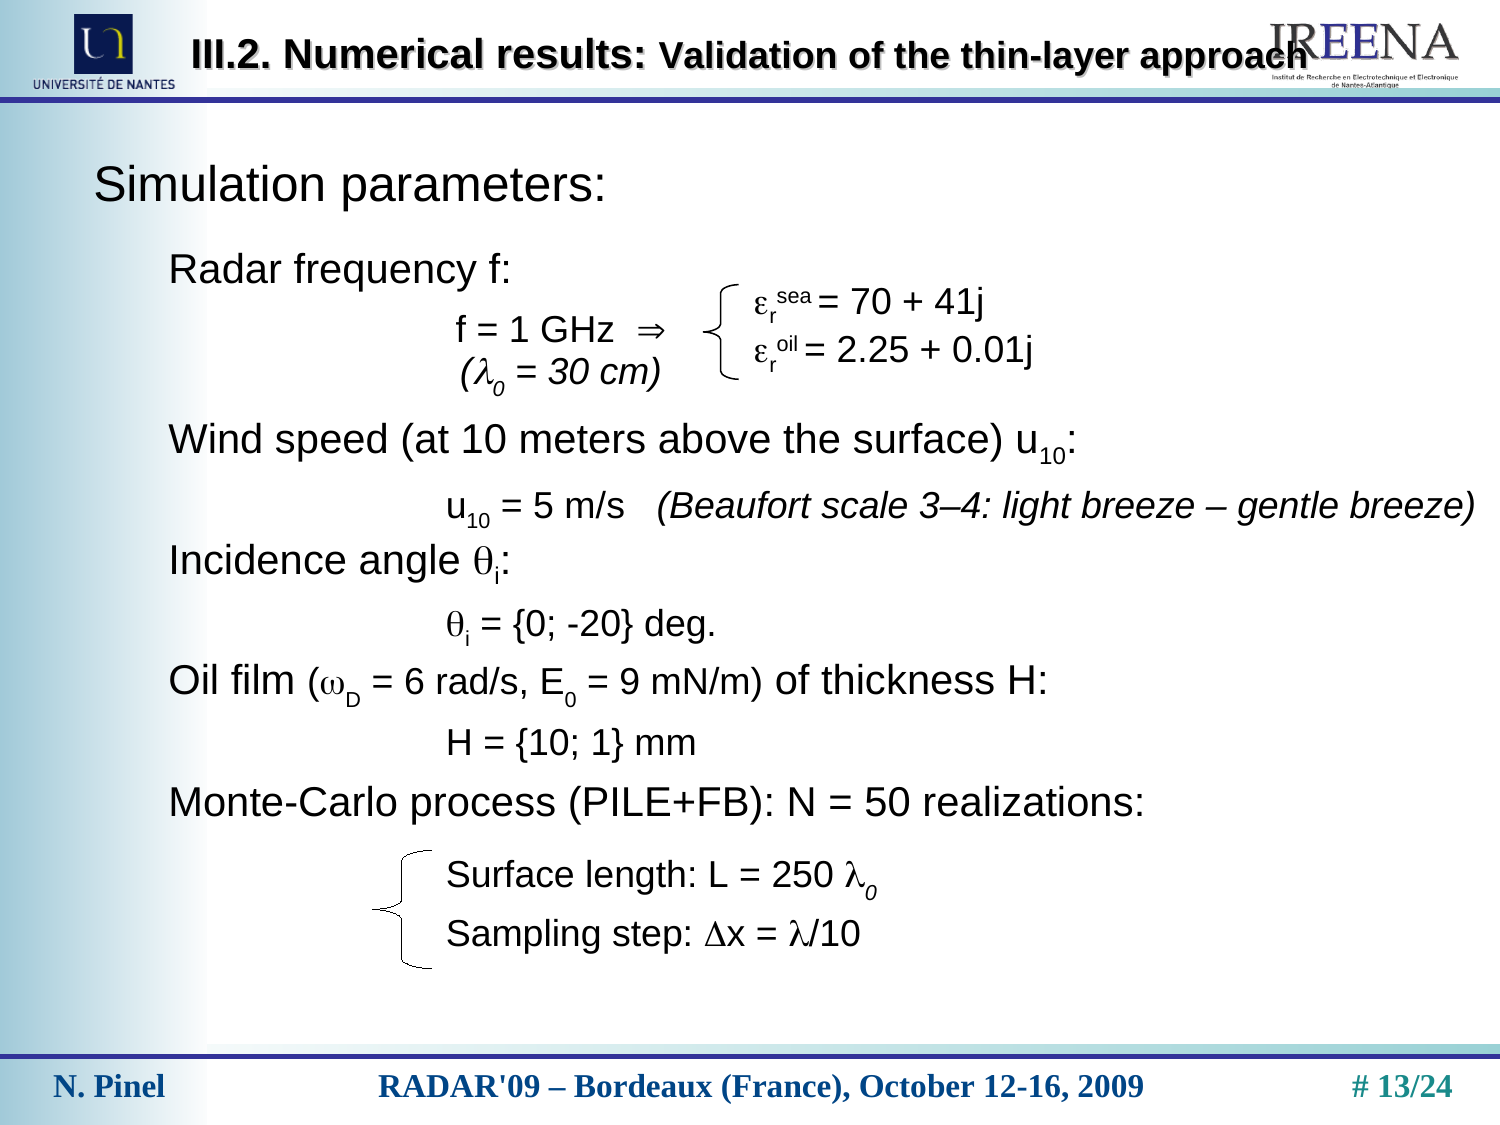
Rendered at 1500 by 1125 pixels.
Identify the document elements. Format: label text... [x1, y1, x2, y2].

title III.2. Numerical results: Validation of the thin-layer approach [75, 23, 1426, 103]
text_box rsea = 70 + 41j roil = 2.25 + 0.01j [738, 272, 1212, 385]
text_box Surface length: L = 250 0 [430, 846, 904, 904]
text_box f = 1 GHz  (l0 = 30 cm) [419, 300, 703, 410]
text_box i = {0; -20} deg. [430, 595, 793, 659]
text_box H = {10; 1} mm [430, 713, 715, 771]
picture [29, 14, 178, 95]
text_box Sampling step: x = /10 [430, 904, 904, 963]
list Simulation parameters: Radar frequency f: Wind speed (at 10 meters above the surface) u10: Incidence angle i: Oil film (wD = 6 rad/s, E0 = 9 mN/m) of thickness H: Monte-Carlo process (PILE+FB): N = 50 realizations: [78, 148, 1459, 1012]
text_box u10 = 5 m/s (Beaufort scale 3–4: light breeze – gentle breeze) [430, 477, 1499, 541]
picture [1426, 23, 1459, 89]
